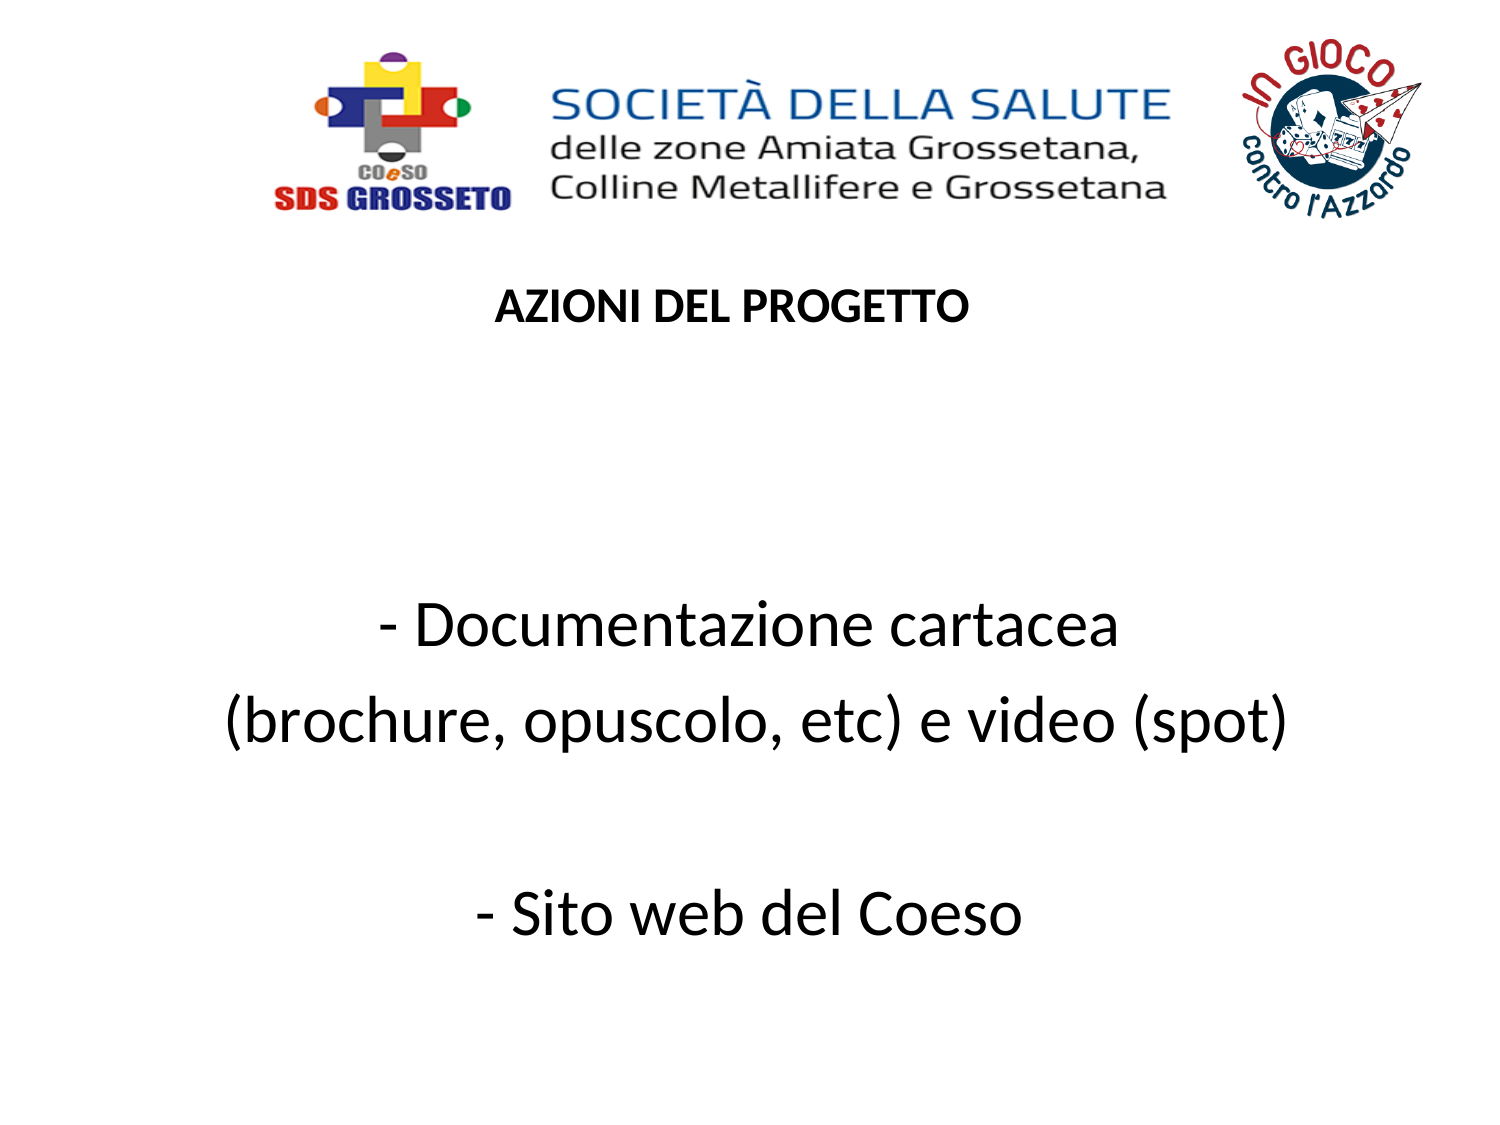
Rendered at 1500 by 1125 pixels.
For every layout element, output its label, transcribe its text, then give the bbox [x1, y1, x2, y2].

picture [265, 42, 1194, 221]
text_box AZIONI DEL PROGETTO [76, 231, 1388, 374]
text_box - Documentazione cartacea (brochure, opuscolo, etc) e video (spot) - Sito web del Coeso [64, 385, 1436, 1071]
picture [1222, 18, 1443, 240]
